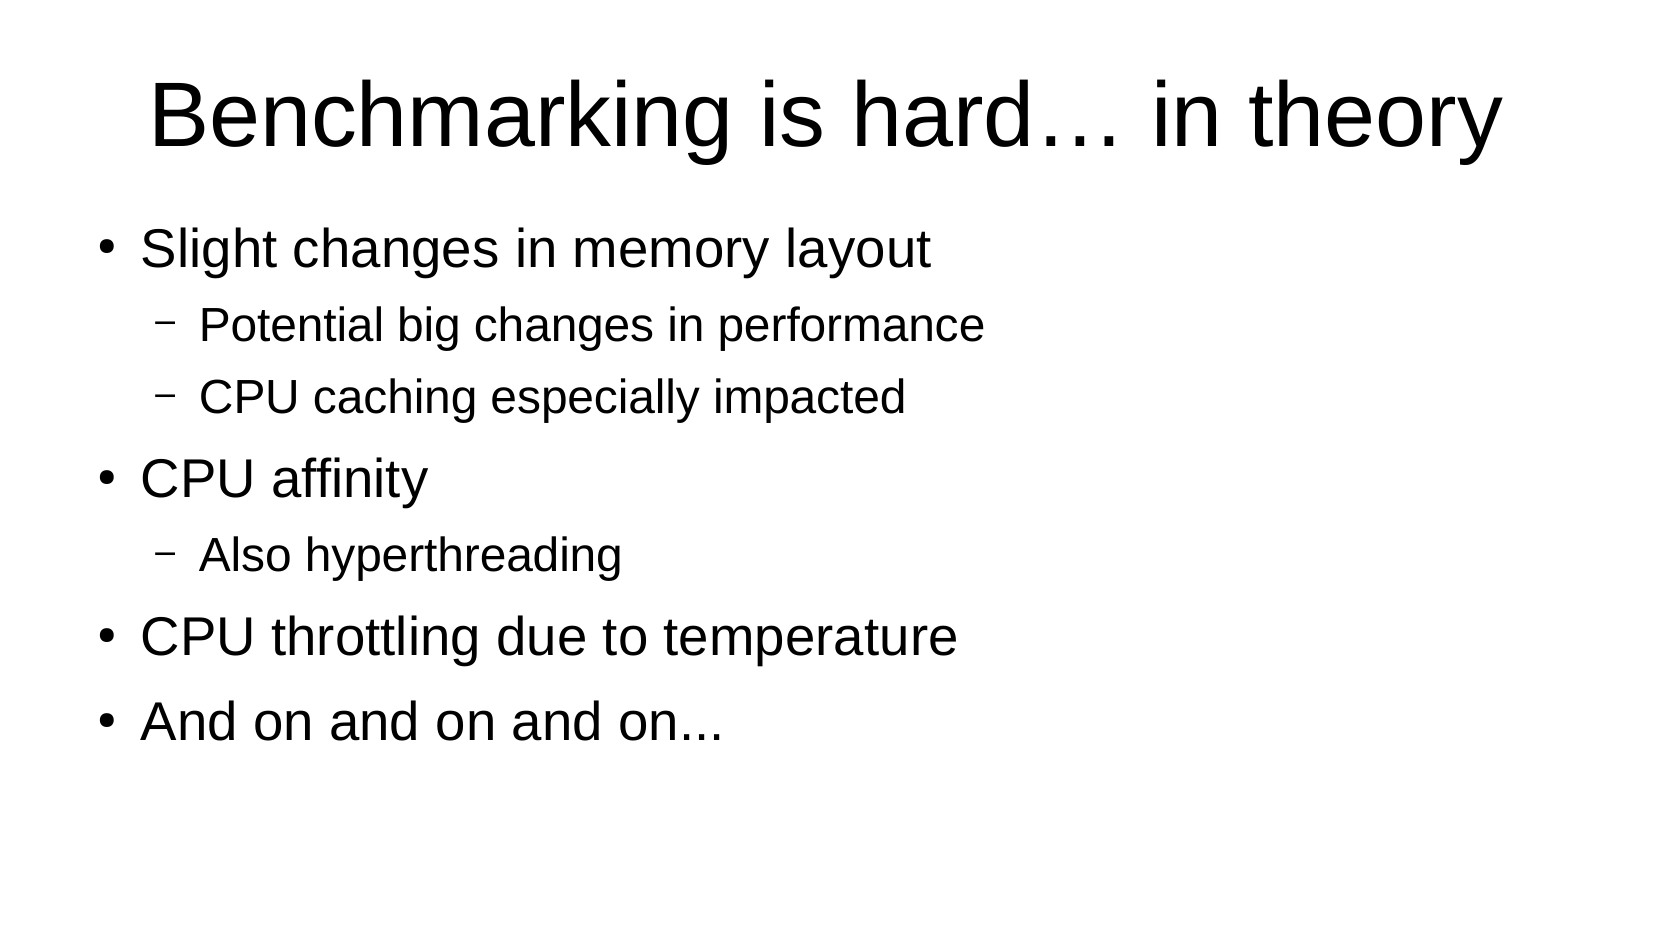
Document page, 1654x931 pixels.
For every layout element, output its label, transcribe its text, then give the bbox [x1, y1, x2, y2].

title Benchmarking is hard… in theory [82, 37, 1571, 193]
list Slight changes in memory layout Potential big changes in performance CPU caching especially impacted CPU affinity Also hyperthreading CPU throttling due to temperature And on and on and on... [82, 217, 1571, 758]
